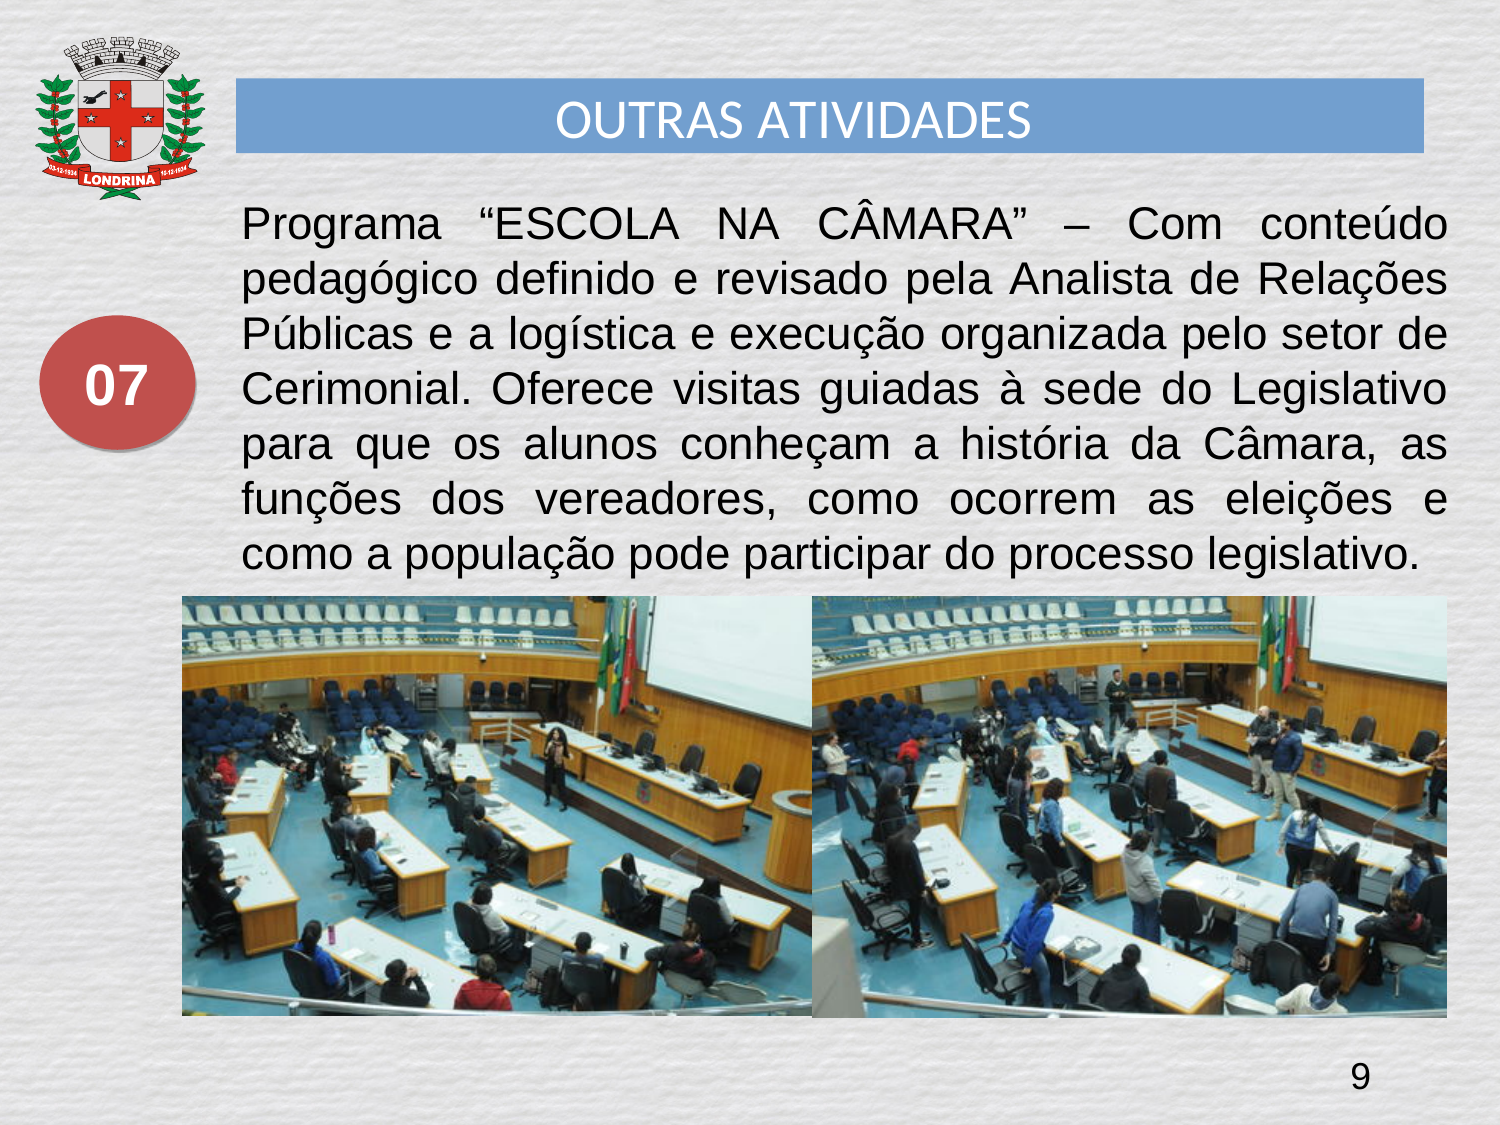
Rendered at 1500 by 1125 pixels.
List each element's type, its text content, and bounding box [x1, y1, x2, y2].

text_box 07 [39, 315, 196, 450]
picture [0, 0, 1500, 1125]
text_box OUTRAS ATIVIDADES [236, 78, 1424, 154]
text_box Programa “ESCOLA NA CÂMARA” – Com conteúdo pedagógico definido e revisado pela Analista de Relações Públicas e a logística e execução organizada pelo setor de Cerimonial. Oferece visitas guiadas à sede do Legislativo para que os alunos conheçam a história da Câmara, as funções dos vereadores, como ocorrem as eleições e como a população pode participar do processo legislativo. [226, 186, 1465, 586]
text_box <número> [1335, 1044, 1500, 1115]
